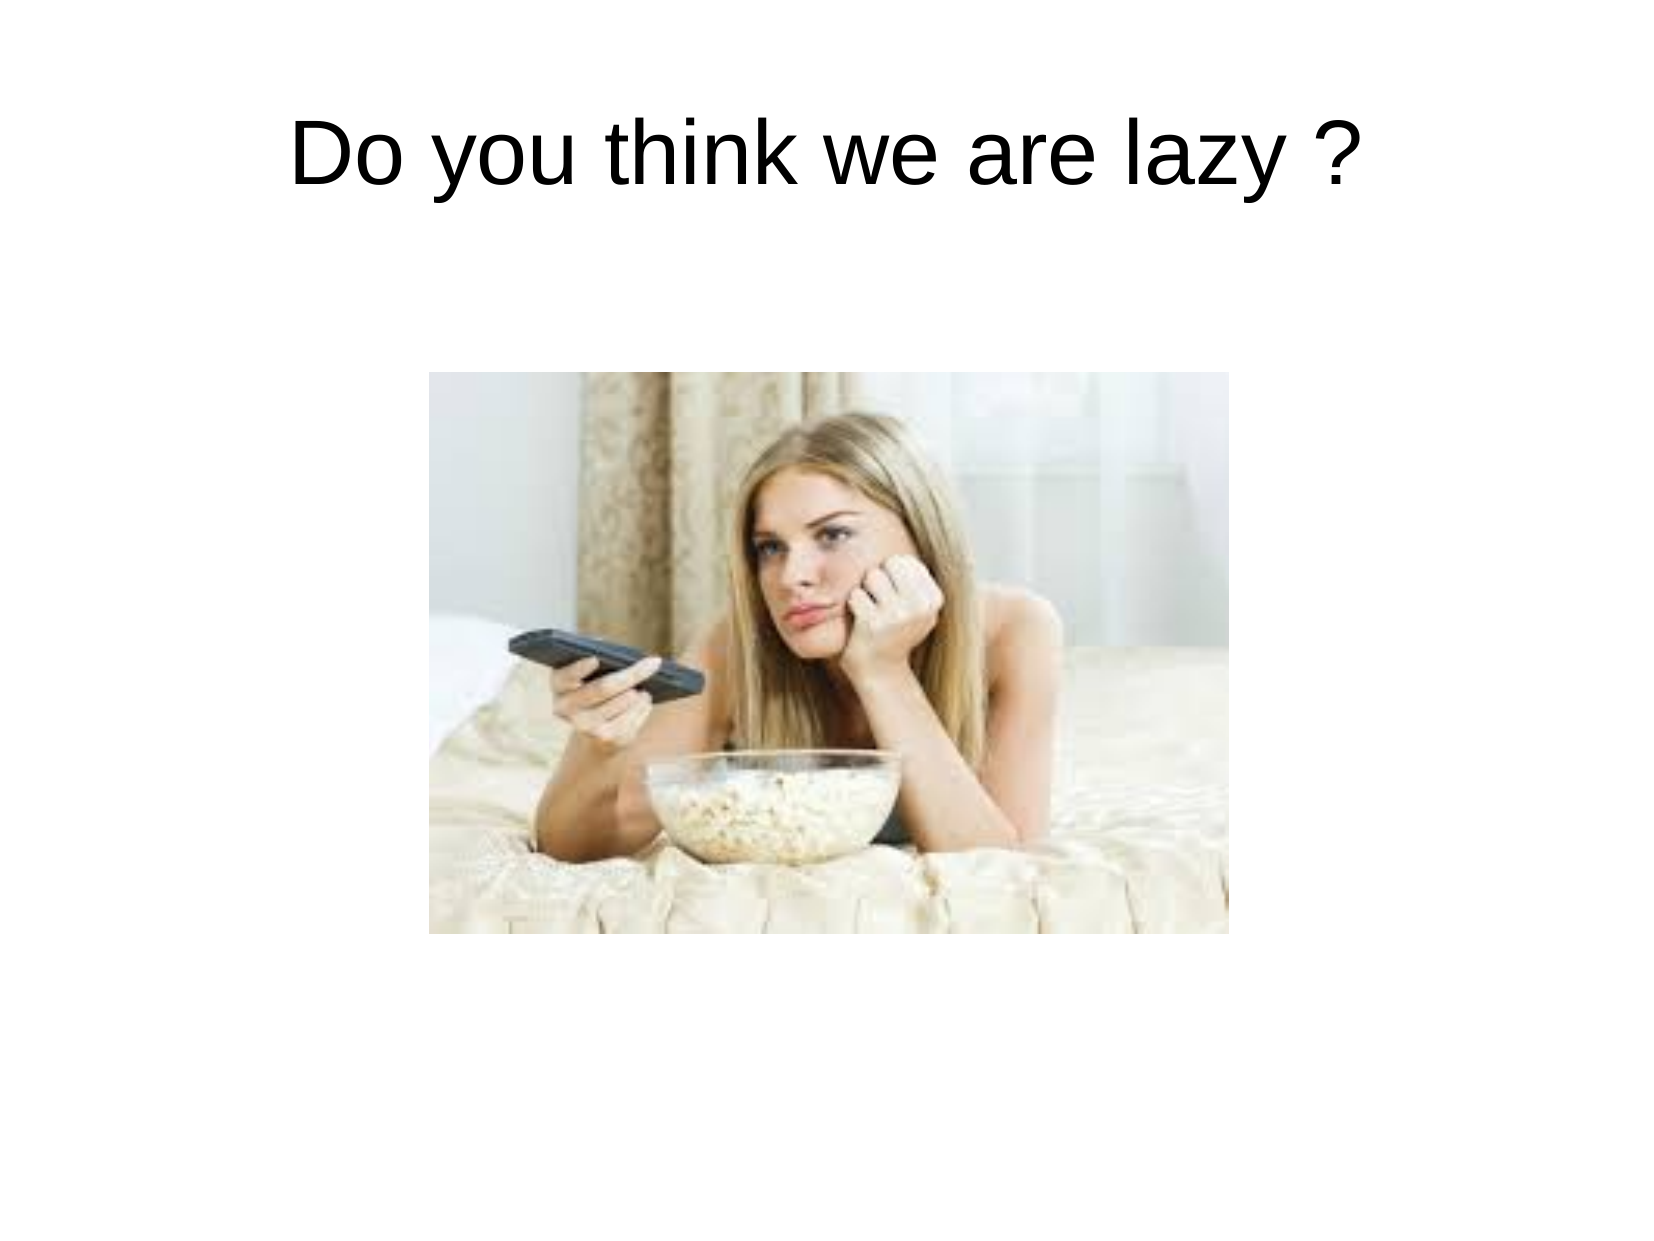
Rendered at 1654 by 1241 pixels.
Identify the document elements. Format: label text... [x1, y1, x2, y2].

picture [429, 372, 1229, 934]
title Do you think we are lazy ? [82, 49, 1571, 257]
